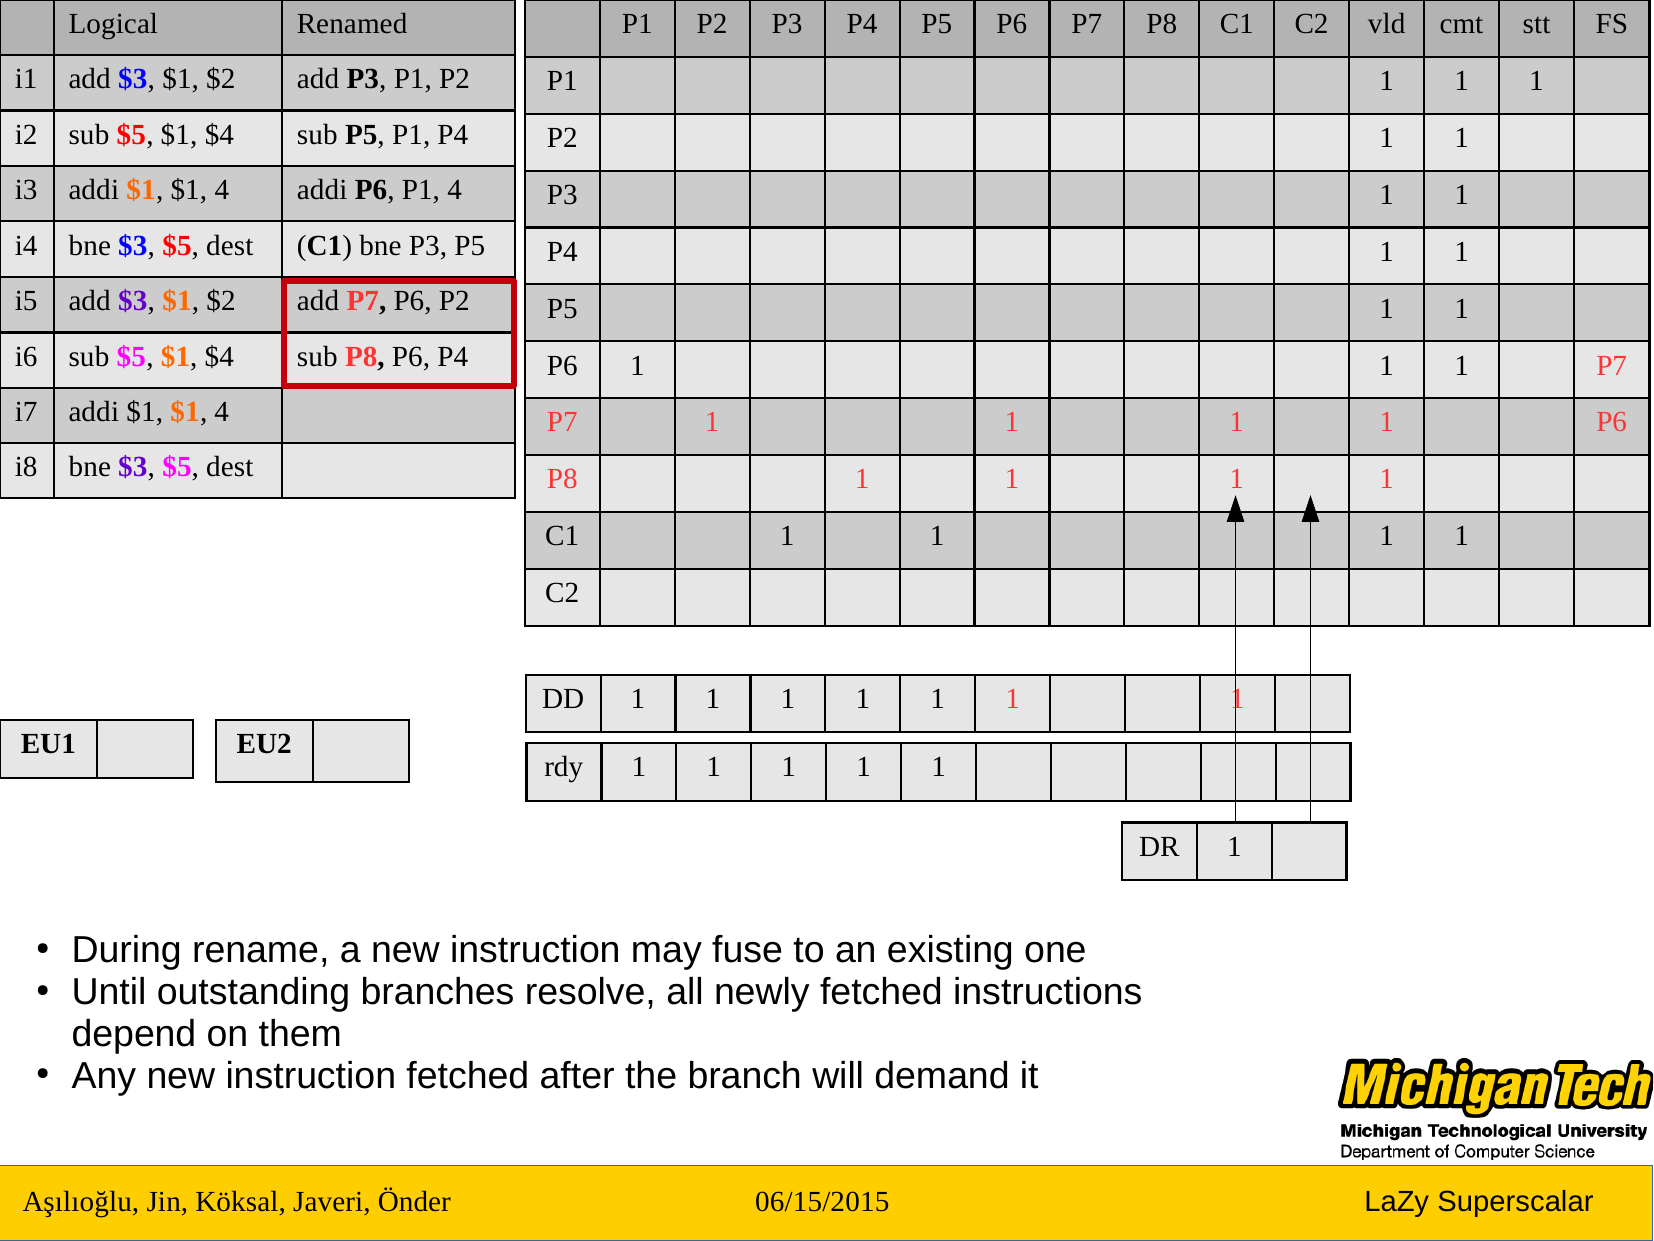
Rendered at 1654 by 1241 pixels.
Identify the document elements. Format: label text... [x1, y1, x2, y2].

table_header 1 [752, 676, 824, 731]
table_cell [1275, 285, 1348, 340]
table_header rdy [528, 744, 600, 800]
table_cell P4 [526, 229, 599, 283]
table_cell add P7, P6, P2 [287, 284, 511, 331]
table_cell bne $3, $5, dest [55, 444, 281, 497]
table_cell [601, 399, 674, 454]
table_cell [1275, 115, 1348, 170]
table_cell [1275, 229, 1348, 283]
table_cell [901, 58, 973, 113]
table_cell [1200, 570, 1235, 625]
table_cell C1 [526, 513, 599, 568]
table_cell sub P8, P6, P4 [287, 334, 511, 383]
table_header [1126, 676, 1199, 731]
table_cell 1 [1425, 285, 1498, 340]
table_cell 1 [1200, 456, 1273, 511]
table_cell 1 [1350, 285, 1423, 340]
table_cell [976, 285, 1048, 340]
table_cell [676, 570, 749, 625]
table_cell [976, 172, 1048, 226]
table_cell [976, 58, 1048, 113]
table_cell [901, 570, 973, 625]
table_cell [1500, 513, 1573, 568]
table_cell [826, 58, 899, 113]
table_cell [751, 229, 824, 283]
table_cell [1575, 172, 1648, 226]
table_cell [1500, 342, 1573, 397]
table_cell [601, 285, 674, 340]
table_cell add $3, $1, $2 [55, 56, 281, 109]
table_header P1 [601, 1, 674, 56]
table_cell 1 [676, 399, 749, 454]
table_cell [1125, 285, 1198, 340]
table_cell [1051, 115, 1123, 170]
table_header Renamed [283, 1, 514, 54]
table_cell [826, 399, 899, 454]
table_cell [1575, 513, 1648, 568]
picture [1338, 1058, 1654, 1160]
table_cell [676, 513, 749, 568]
table_header [1, 1, 53, 54]
table_cell [1051, 342, 1123, 397]
table_cell [976, 570, 1048, 625]
table_cell 1 [1425, 513, 1498, 568]
table_cell i7 [1, 389, 53, 442]
table_cell [1200, 58, 1273, 113]
table_cell [1051, 172, 1123, 226]
table_cell 1 [1350, 513, 1423, 568]
table_cell [1125, 115, 1198, 170]
table_header 1 [901, 676, 974, 731]
table_header [1202, 744, 1235, 800]
table_cell [601, 229, 674, 283]
table_cell [676, 285, 749, 340]
table_cell [283, 389, 514, 442]
table_header DD [527, 676, 600, 731]
table_cell [901, 115, 973, 170]
table_cell [601, 115, 674, 170]
table_cell bne $3, $5, dest [55, 222, 281, 276]
table_cell [676, 342, 749, 397]
table_cell [1500, 229, 1573, 283]
table_cell 1 [1200, 399, 1273, 454]
table_cell 1 [1350, 229, 1423, 283]
table_header [1052, 744, 1125, 800]
table_cell [1275, 172, 1348, 226]
table_header FS [1575, 1, 1648, 56]
table_header DR [1123, 824, 1196, 879]
table_header [1051, 676, 1124, 731]
table_cell [826, 229, 899, 283]
table_header 1 [603, 744, 675, 800]
table_cell [1125, 570, 1198, 625]
table_cell [826, 342, 899, 397]
table_cell [976, 513, 1048, 568]
table_cell [1051, 229, 1123, 283]
table_cell [1500, 399, 1573, 454]
table_header 1 [677, 676, 749, 731]
table_cell [1500, 115, 1573, 170]
table_cell [283, 444, 514, 497]
table_cell [826, 115, 899, 170]
table_cell [1125, 58, 1198, 113]
table_cell [1500, 172, 1573, 226]
table_cell [1051, 456, 1123, 511]
table_cell [751, 285, 824, 340]
table_cell P8 [526, 456, 599, 511]
table_cell 1 [601, 342, 674, 397]
table_cell i3 [1, 167, 53, 220]
table_cell [1236, 513, 1273, 568]
table_cell [1275, 513, 1310, 568]
table_cell [1200, 285, 1273, 340]
table_header P6 [976, 1, 1048, 56]
table_cell [676, 172, 749, 226]
table_cell [1500, 456, 1573, 511]
table_cell 1 [1350, 456, 1423, 511]
table_cell [601, 513, 674, 568]
table_cell [1500, 285, 1573, 340]
table_cell 1 [1425, 172, 1498, 226]
table_cell [1275, 456, 1348, 511]
table_header P5 [901, 1, 973, 56]
table_cell [1125, 342, 1198, 397]
table_cell i1 [1, 56, 53, 109]
table_cell [1051, 570, 1123, 625]
table_cell [826, 570, 899, 625]
table_header P7 [1051, 1, 1123, 56]
table_cell [1275, 342, 1348, 397]
table_cell [1575, 229, 1648, 283]
table_header [526, 1, 599, 56]
table_cell addi $1, $1, 4 [55, 167, 281, 220]
table_cell 1 [1425, 58, 1498, 113]
table_cell [751, 58, 824, 113]
table_cell [901, 172, 973, 226]
table_cell 1 [976, 456, 1048, 511]
table_header C2 [1275, 1, 1348, 56]
table_cell [751, 342, 824, 397]
table_cell [676, 456, 749, 511]
table_cell addi $1, $1, 4 [55, 389, 281, 442]
table_cell P6 [1575, 399, 1648, 454]
table_cell [826, 285, 899, 340]
table_header [98, 721, 192, 777]
table_cell P3 [526, 172, 599, 226]
table_cell [1051, 285, 1123, 340]
table_header 1 [752, 744, 825, 800]
table_cell 1 [1350, 342, 1423, 397]
table_header P8 [1125, 1, 1198, 56]
table_cell 1 [1350, 115, 1423, 170]
table_cell i8 [1, 444, 53, 497]
table_header [1273, 824, 1345, 879]
table_cell [1575, 285, 1648, 340]
table_header 1 [1236, 676, 1274, 731]
table_cell [1275, 570, 1310, 625]
table_header 1 [826, 676, 899, 731]
table_cell sub $5, $1, $4 [55, 112, 281, 165]
table_cell [1200, 172, 1273, 226]
table_cell [901, 342, 973, 397]
table_header Logical [55, 1, 281, 54]
table_cell P7 [1575, 342, 1648, 397]
table_cell [601, 456, 674, 511]
table_header EU2 [217, 721, 312, 781]
table_cell P1 [526, 58, 599, 113]
table_header 1 [602, 676, 674, 731]
table_header [1311, 676, 1349, 731]
table_cell [1236, 570, 1273, 625]
table_cell 1 [826, 456, 899, 511]
table_cell [1311, 513, 1348, 568]
table_header 1 [902, 744, 975, 800]
table_cell i2 [1, 112, 53, 165]
table_cell P6 [526, 342, 599, 397]
table_cell i6 [1, 334, 53, 387]
table_cell [976, 229, 1048, 283]
table_cell [826, 172, 899, 226]
table_cell 1 [1350, 58, 1423, 113]
table_cell [1425, 399, 1498, 454]
table_cell [976, 115, 1048, 170]
table_cell 1 [1500, 58, 1573, 113]
table_header cmt [1425, 1, 1498, 56]
table_header [1276, 676, 1310, 731]
table_cell [826, 513, 899, 568]
table_cell [601, 172, 674, 226]
table_cell [1575, 456, 1648, 511]
table_cell [1425, 570, 1498, 625]
table_header [314, 721, 408, 781]
table_cell i5 [1, 278, 53, 331]
table_header [1236, 744, 1275, 800]
table_cell [676, 58, 749, 113]
table_cell (C1) bne P3, P5 [283, 222, 514, 276]
table_cell [1200, 229, 1273, 283]
table_cell [1500, 570, 1573, 625]
table_cell [601, 58, 674, 113]
table_cell [901, 456, 973, 511]
table_cell [976, 342, 1048, 397]
table_header P3 [751, 1, 824, 56]
table_cell add $3, $1, $2 [55, 278, 281, 331]
table_header 1 [677, 744, 750, 800]
table_cell [1575, 570, 1648, 625]
table_cell [676, 229, 749, 283]
table_cell sub P5, P1, P4 [283, 112, 514, 165]
table_header [1277, 744, 1310, 800]
table_header 1 [976, 676, 1049, 731]
table_cell [1275, 399, 1348, 454]
table_cell [1425, 456, 1498, 511]
table_cell [1200, 115, 1273, 170]
table_cell [751, 456, 824, 511]
table_cell [901, 229, 973, 283]
table_header P4 [826, 1, 899, 56]
table_cell i4 [1, 222, 53, 276]
table_cell [1051, 513, 1123, 568]
table_cell [1200, 342, 1273, 397]
table_cell C2 [526, 570, 599, 625]
table_header 1 [1201, 676, 1235, 731]
table_cell 1 [1425, 115, 1498, 170]
table_header P2 [676, 1, 749, 56]
table_cell P5 [526, 285, 599, 340]
table_cell [1051, 399, 1123, 454]
table_cell [901, 285, 973, 340]
table_cell add P3, P1, P2 [283, 56, 514, 109]
table_header C1 [1200, 1, 1273, 56]
table_cell 1 [751, 513, 824, 568]
table_cell [601, 570, 674, 625]
table_cell [1200, 513, 1235, 568]
table_cell [676, 115, 749, 170]
table_cell [1125, 399, 1198, 454]
table_header 1 [827, 744, 900, 800]
table_header EU1 [1, 721, 96, 777]
table_cell 1 [1425, 229, 1498, 283]
table_cell [1125, 172, 1198, 226]
table_cell [751, 115, 824, 170]
table_cell [1051, 58, 1123, 113]
table_cell 1 [901, 513, 973, 568]
table_header [977, 744, 1050, 800]
table_header stt [1500, 1, 1573, 56]
table_header vld [1350, 1, 1423, 56]
text_box During rename, a new instruction may fuse to an existing one Until outstanding branches resolve, all newly fetched instructions depend on them Any new instruction fetched after the branch will demand it [21, 920, 1201, 1104]
table_cell [1125, 456, 1198, 511]
table_cell 1 [1350, 172, 1423, 226]
table_cell sub $5, $1, $4 [55, 334, 281, 387]
table_cell 1 [1425, 342, 1498, 397]
table_header [1127, 744, 1200, 800]
table_header [1311, 744, 1349, 800]
table_cell [901, 399, 973, 454]
table_cell [1275, 58, 1348, 113]
table_cell [1575, 115, 1648, 170]
table_cell [751, 570, 824, 625]
table_cell P2 [526, 115, 599, 170]
table_cell [1350, 570, 1423, 625]
table_cell [1575, 58, 1648, 113]
table_cell 1 [1350, 399, 1423, 454]
table_cell P7 [526, 399, 599, 454]
table_cell [1125, 229, 1198, 283]
table_cell [1125, 513, 1198, 568]
table_cell [751, 172, 824, 226]
table_cell [751, 399, 824, 454]
table_cell 1 [976, 399, 1048, 454]
table_cell addi P6, P1, 4 [283, 167, 514, 220]
table_header 1 [1198, 824, 1271, 879]
table_cell [1311, 570, 1348, 625]
